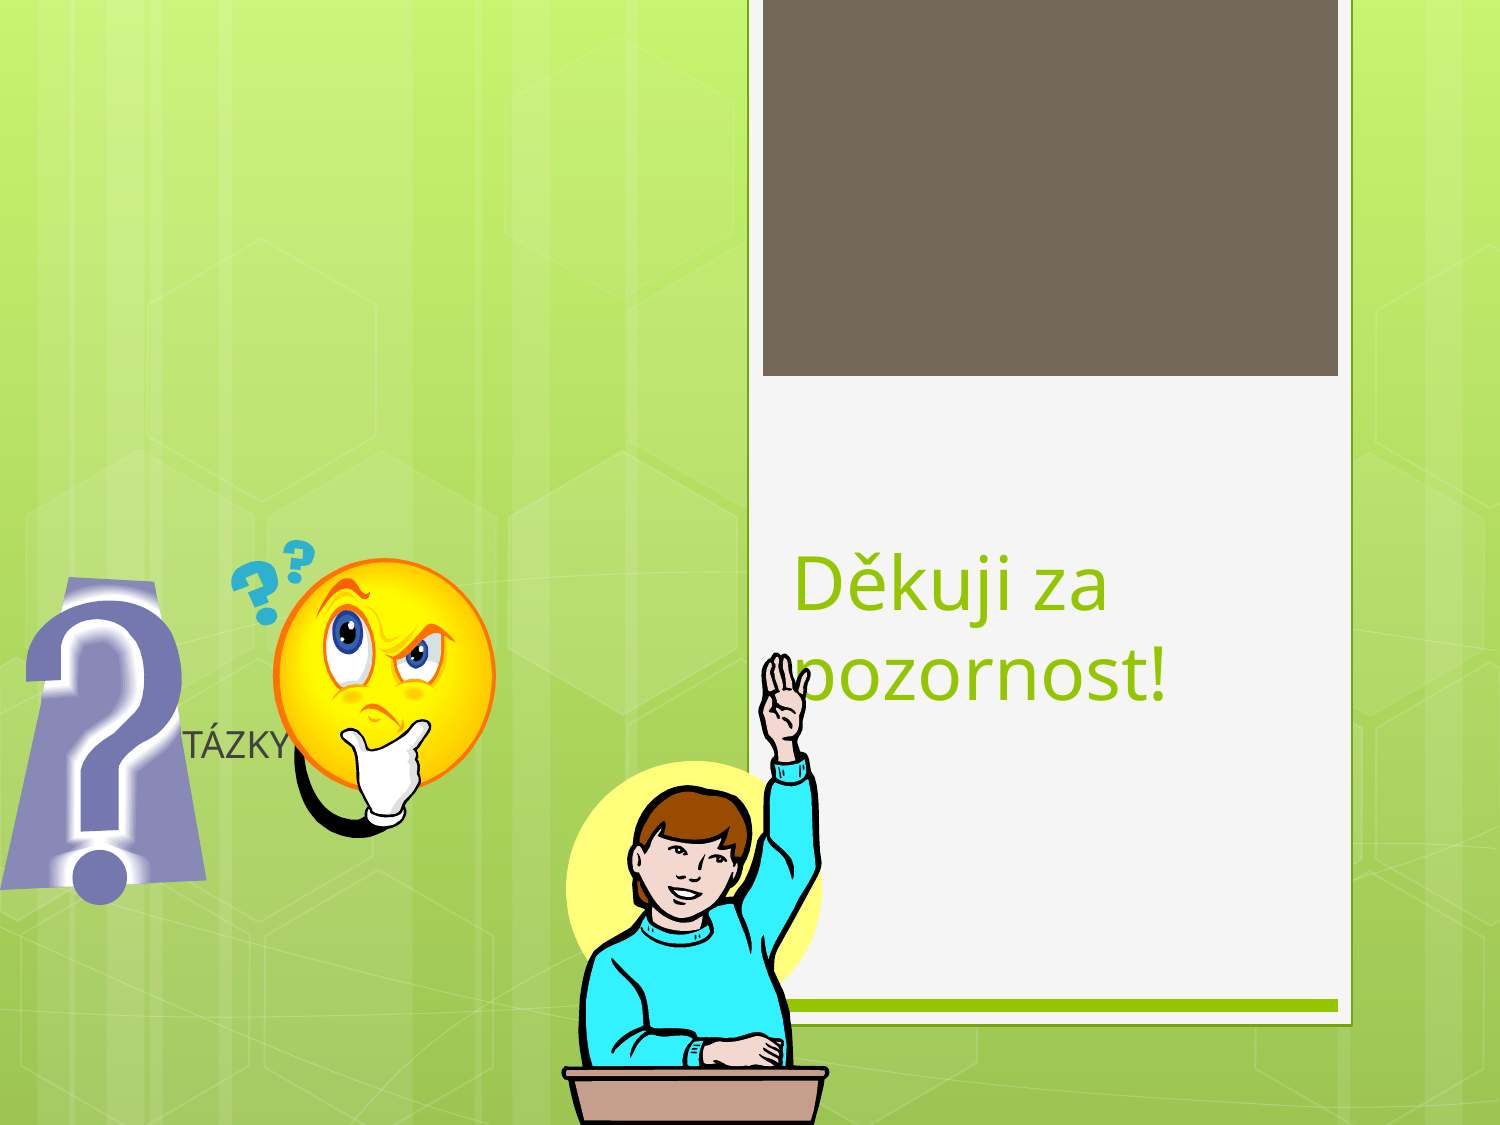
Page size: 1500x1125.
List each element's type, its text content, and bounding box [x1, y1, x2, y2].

subtitle OTÁZKY? [139, 500, 1165, 1047]
title Děkuji za pozornost! [776, 444, 1321, 724]
picture [230, 538, 497, 839]
picture [560, 652, 830, 1125]
picture [0, 574, 207, 905]
